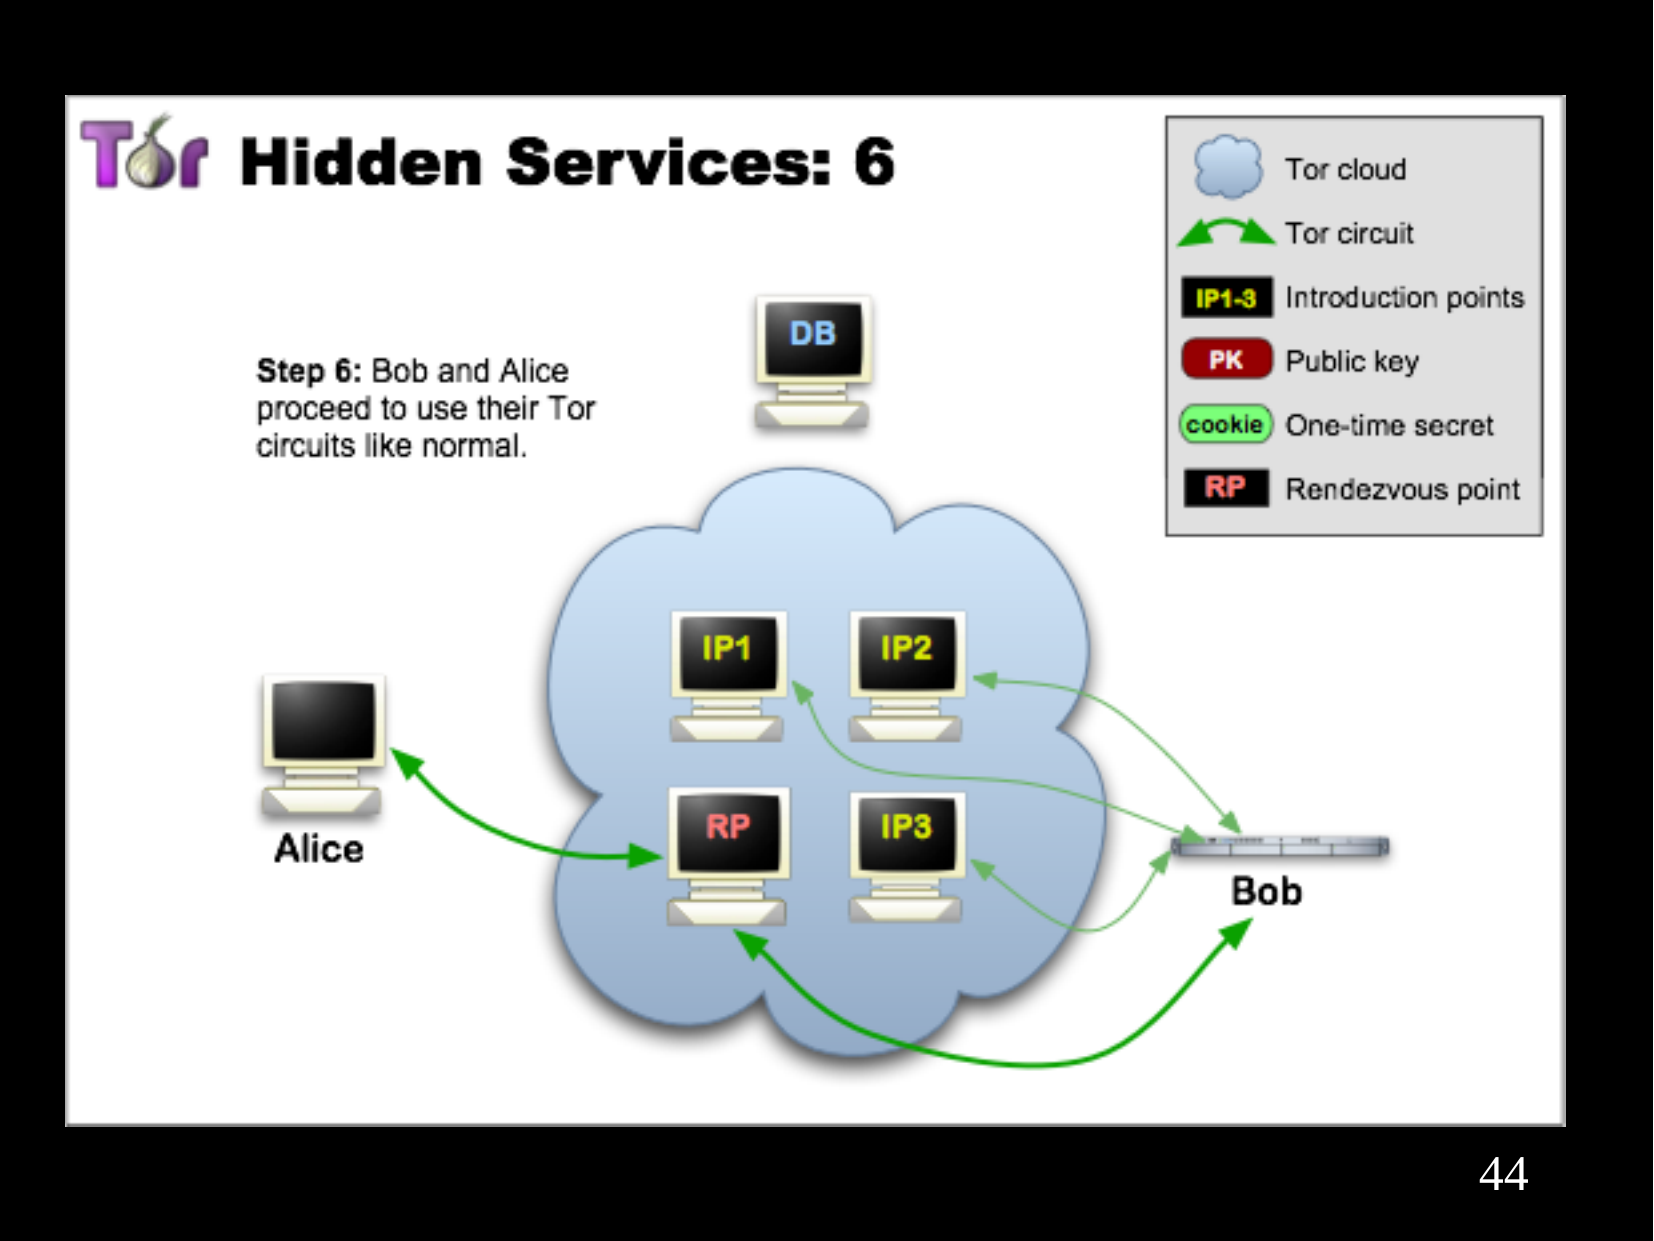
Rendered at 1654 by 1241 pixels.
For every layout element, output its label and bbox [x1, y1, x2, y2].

picture [65, 95, 1566, 1127]
